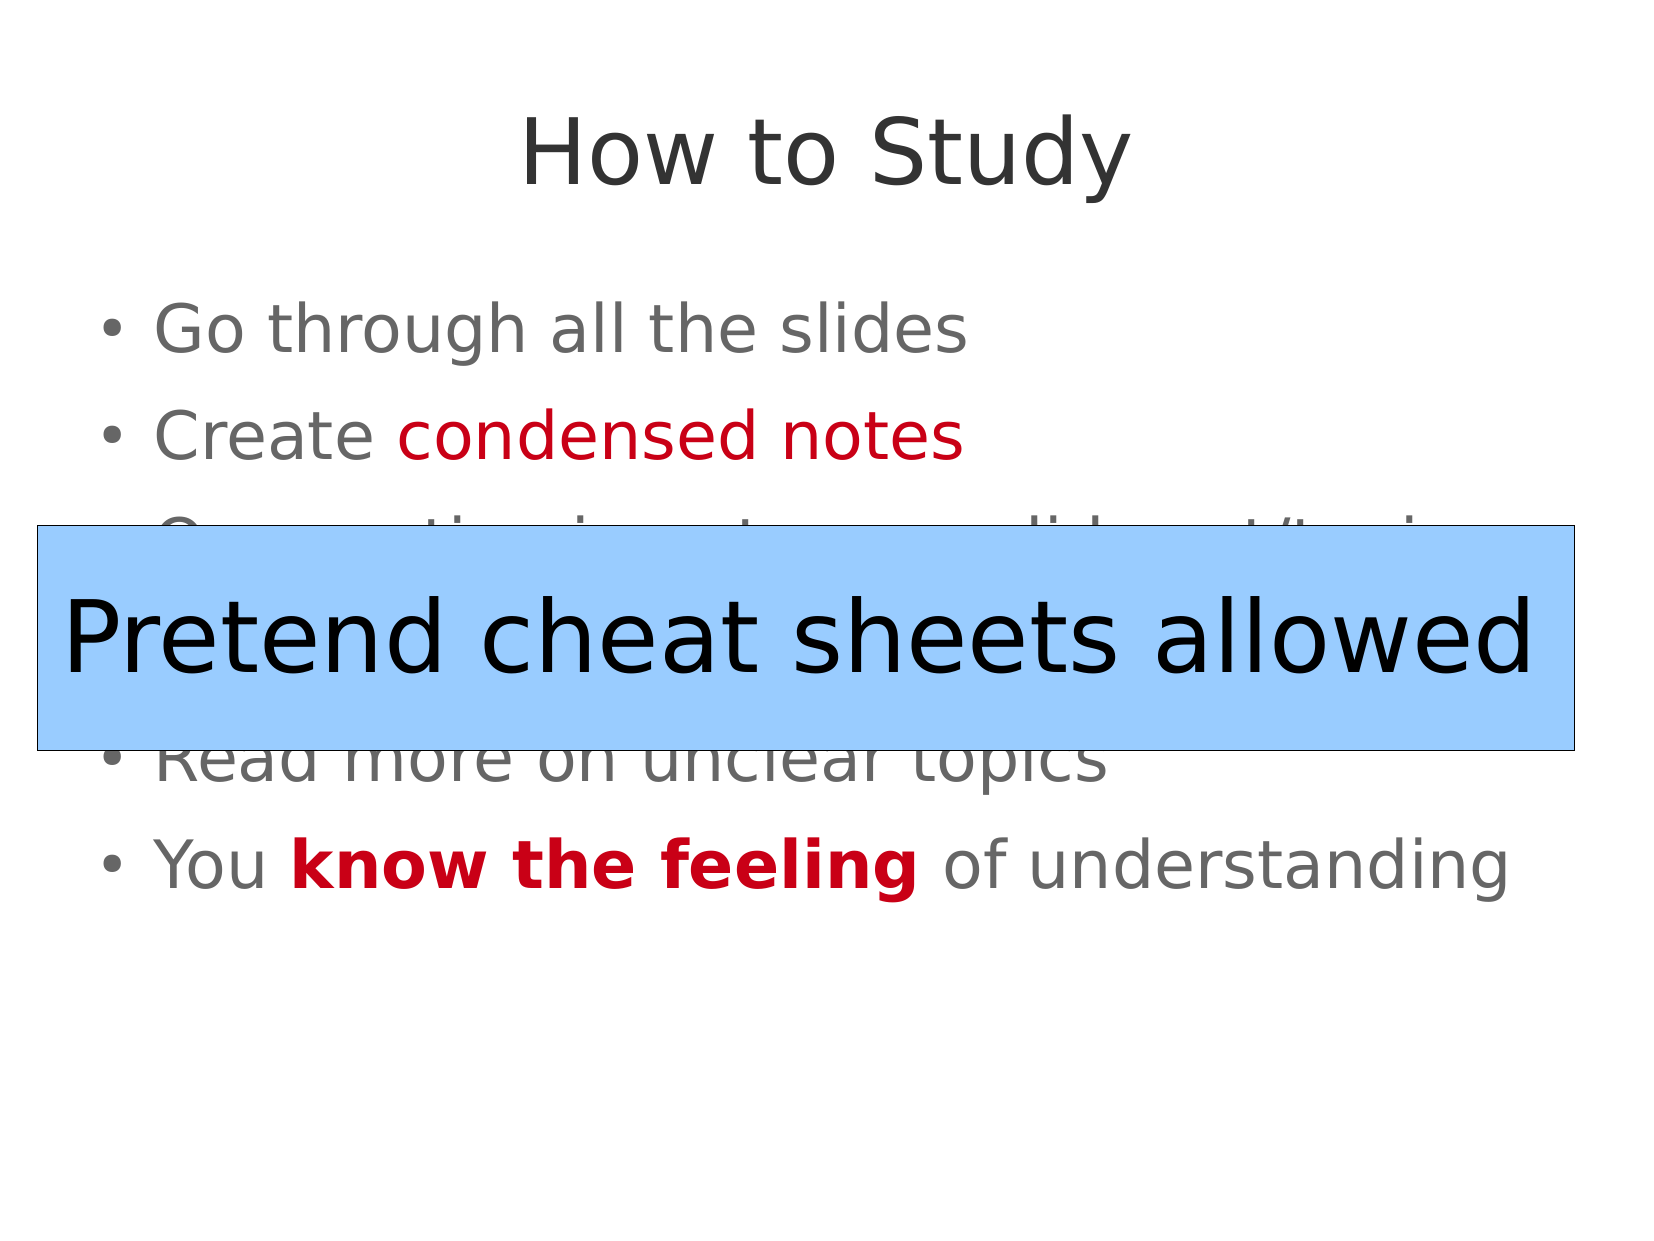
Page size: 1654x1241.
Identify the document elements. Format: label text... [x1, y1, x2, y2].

list Go through all the slides Create condensed notes One section in notes per slide set/topic Study your few sheets Read more on unclear topics You know the feeling of understanding [82, 751, 1571, 1109]
text_box [37, 525, 1575, 751]
list Go through all the slides Create condensed notes One section in notes per slide set/topic Study your few sheets Read more on unclear topics You know the feeling of understanding [82, 290, 1571, 525]
text_box Pretend cheat sheets allowed [46, 571, 1567, 704]
title How to Study [82, 56, 1571, 250]
